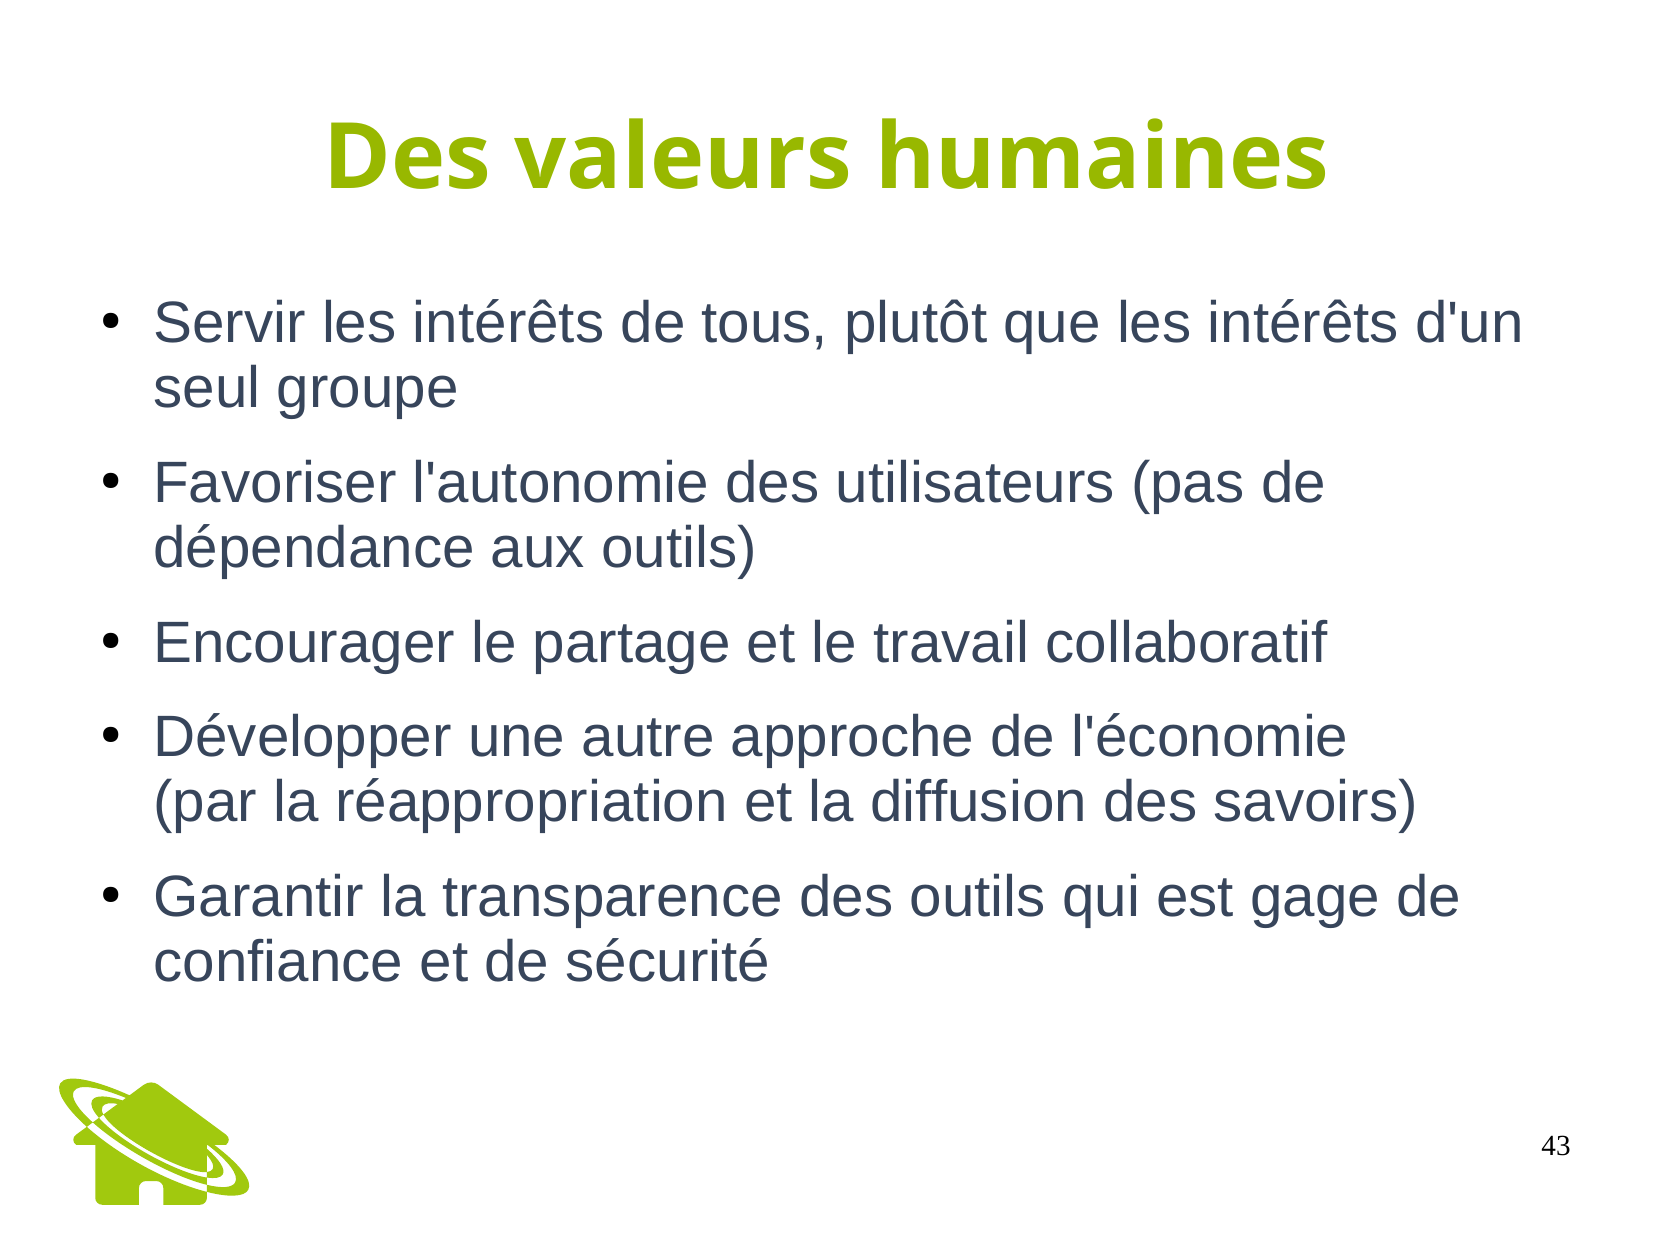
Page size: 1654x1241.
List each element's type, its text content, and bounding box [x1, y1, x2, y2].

list Servir les intérêts de tous, plutôt que les intérêts d'un seul groupe Favoriser l'autonomie des utilisateurs (pas de dépendance aux outils) Encourager le partage et le travail collaboratif Développer une autre approche de l'économie (par la réappropriation et la diffusion des savoirs) Garantir la transparence des outils qui est gage de confiance et de sécurité [82, 290, 1571, 1010]
title Des valeurs humaines [82, 49, 1571, 257]
